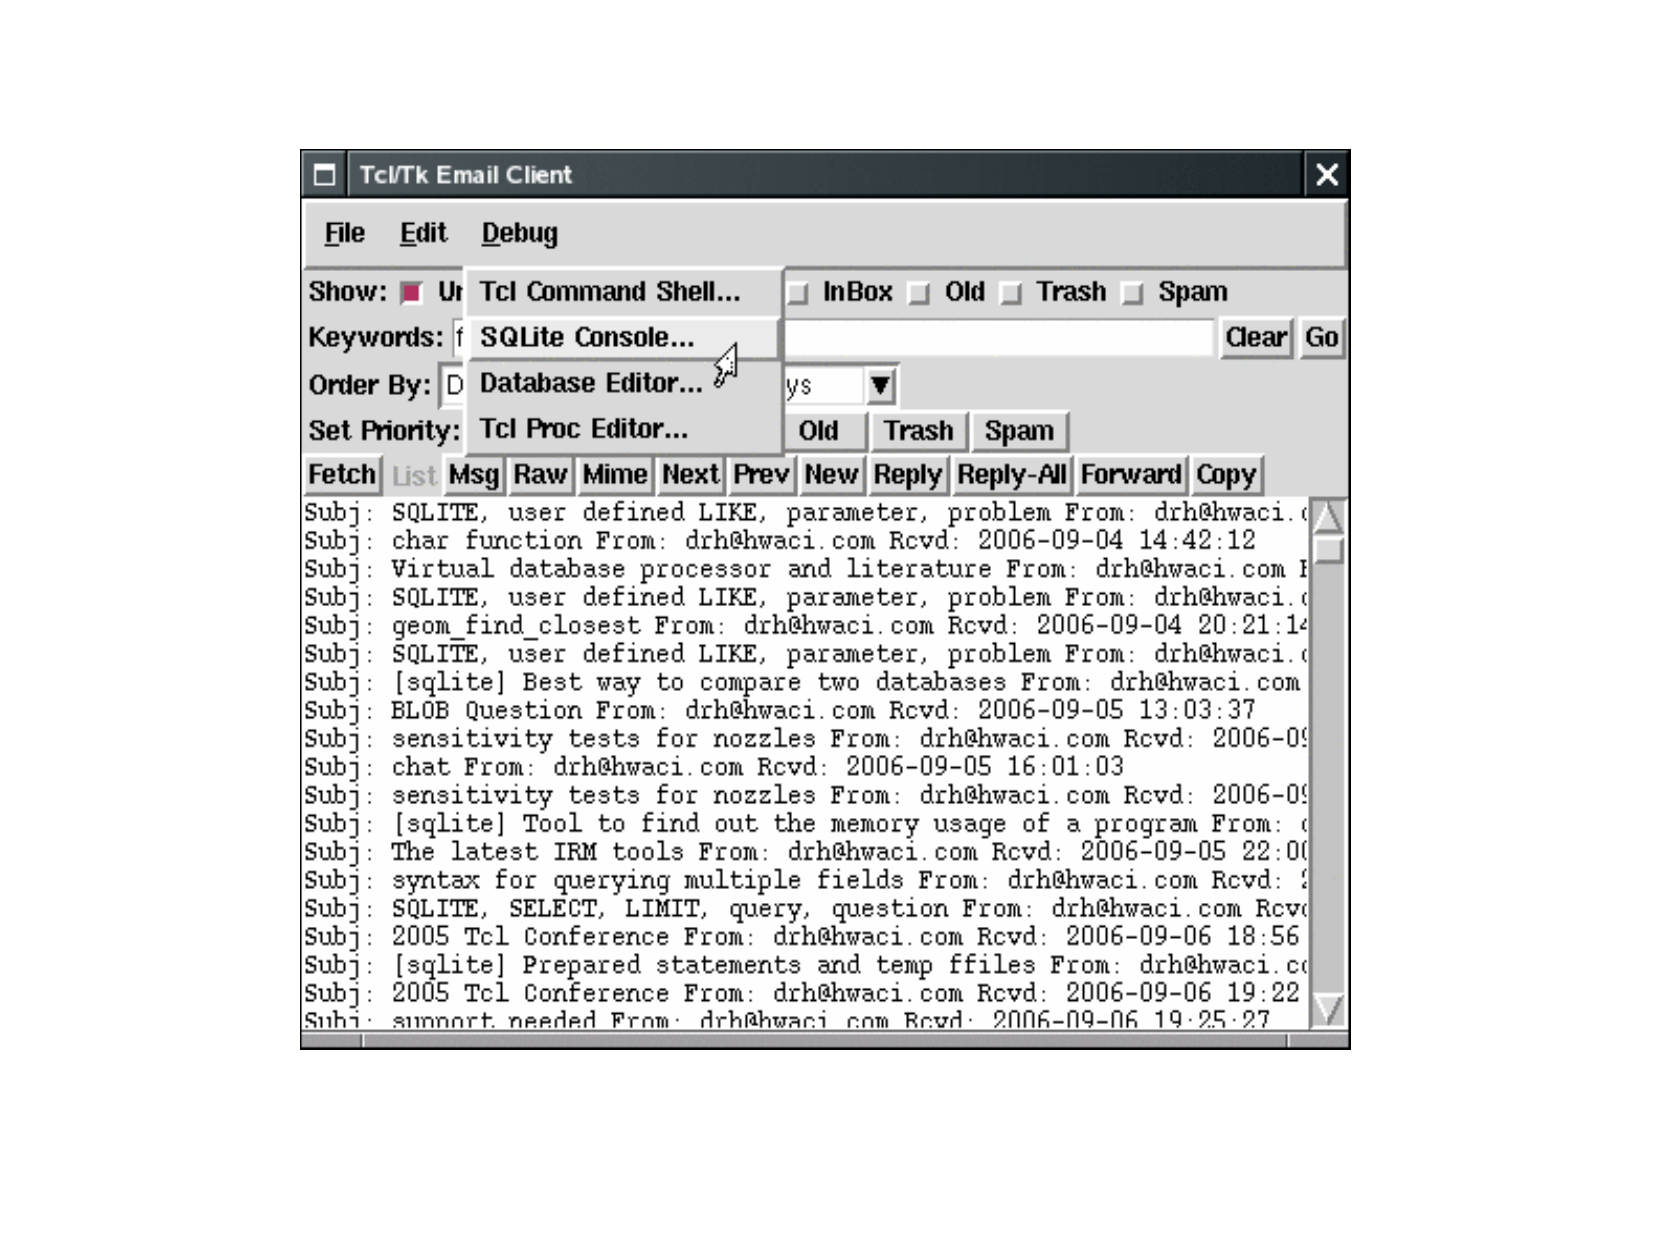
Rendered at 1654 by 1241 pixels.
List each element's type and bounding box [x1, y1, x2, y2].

picture [300, 149, 1351, 1051]
